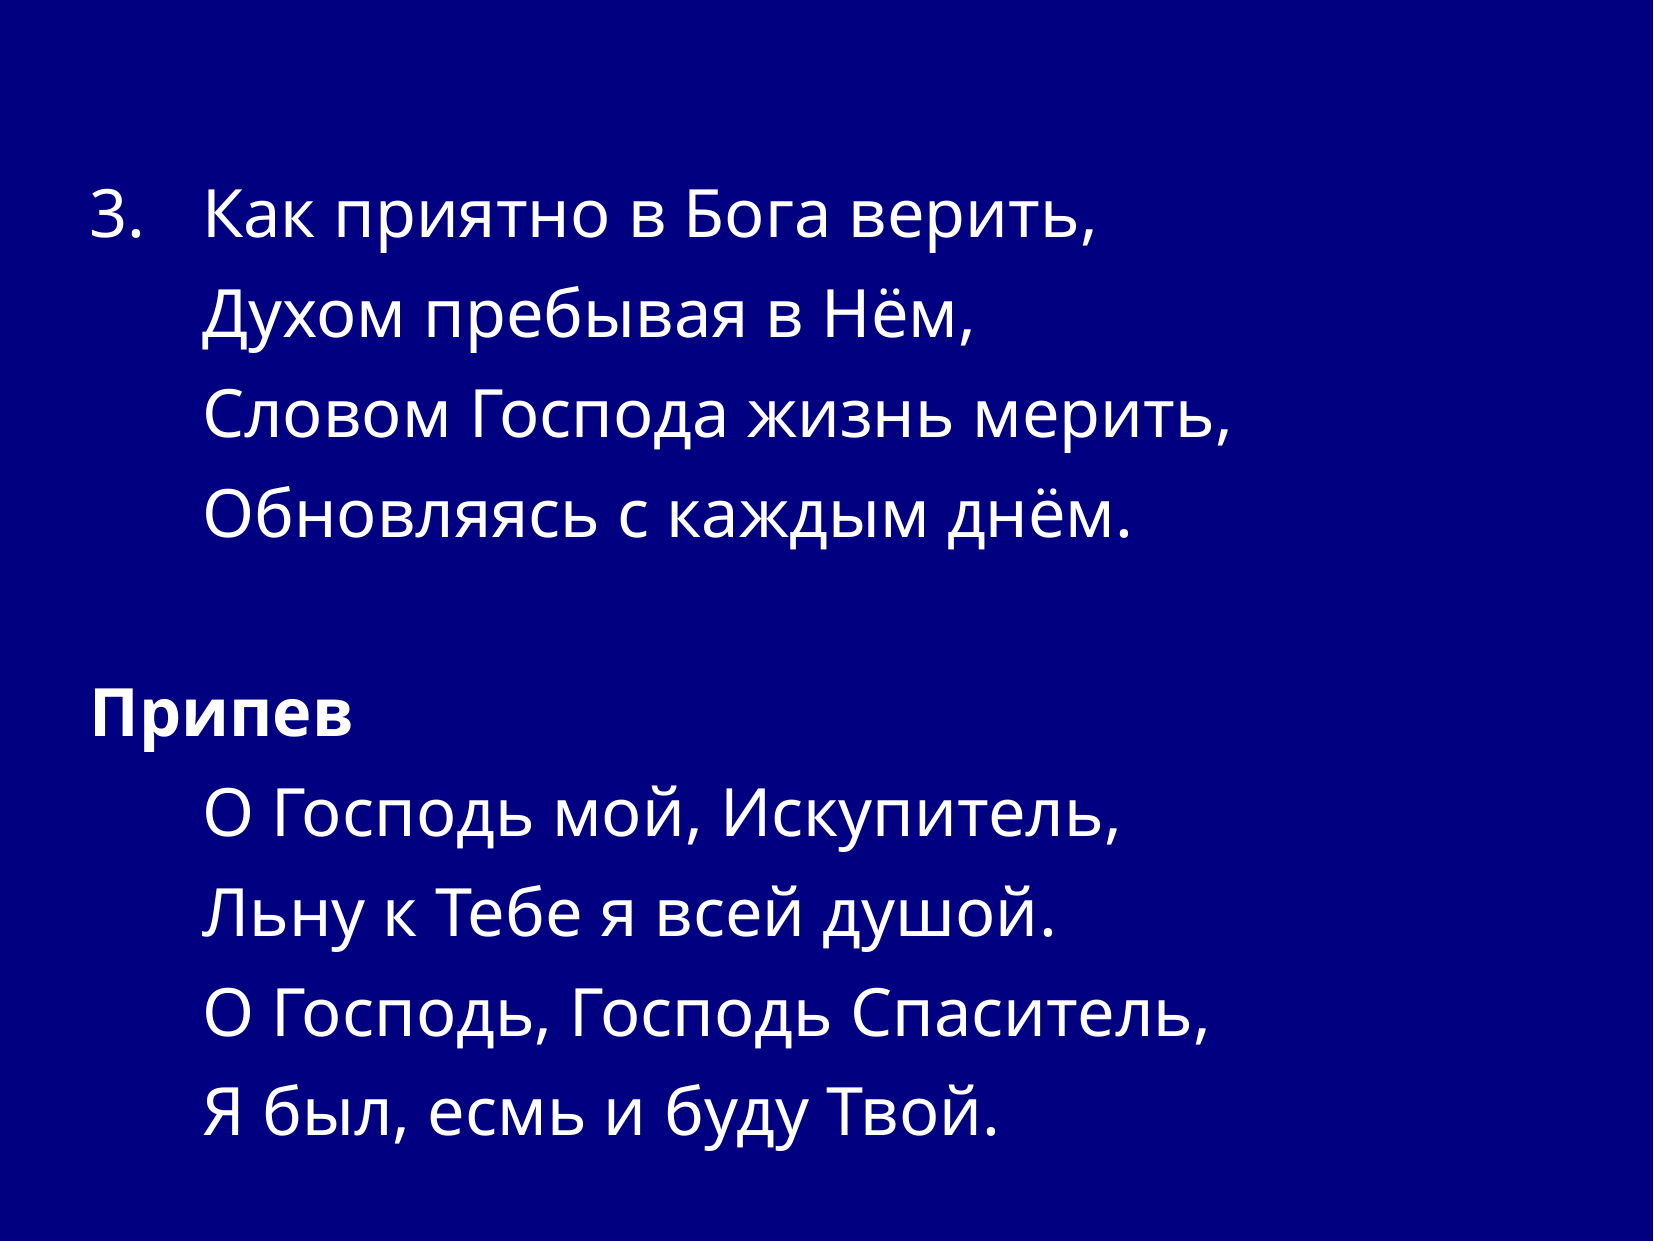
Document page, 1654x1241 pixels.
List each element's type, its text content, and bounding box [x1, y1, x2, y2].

text_box 3. Как приятно в Бога верить, Духом пребывая в Нём, Словом Господа жизнь мерить, Обновляясь с каждым днём. Припев О Господь мой, Искупитель, Льну к Тебе я всей душой. О Господь, Господь Спаситель, Я был, есмь и буду Твой. [75, 150, 1576, 1163]
